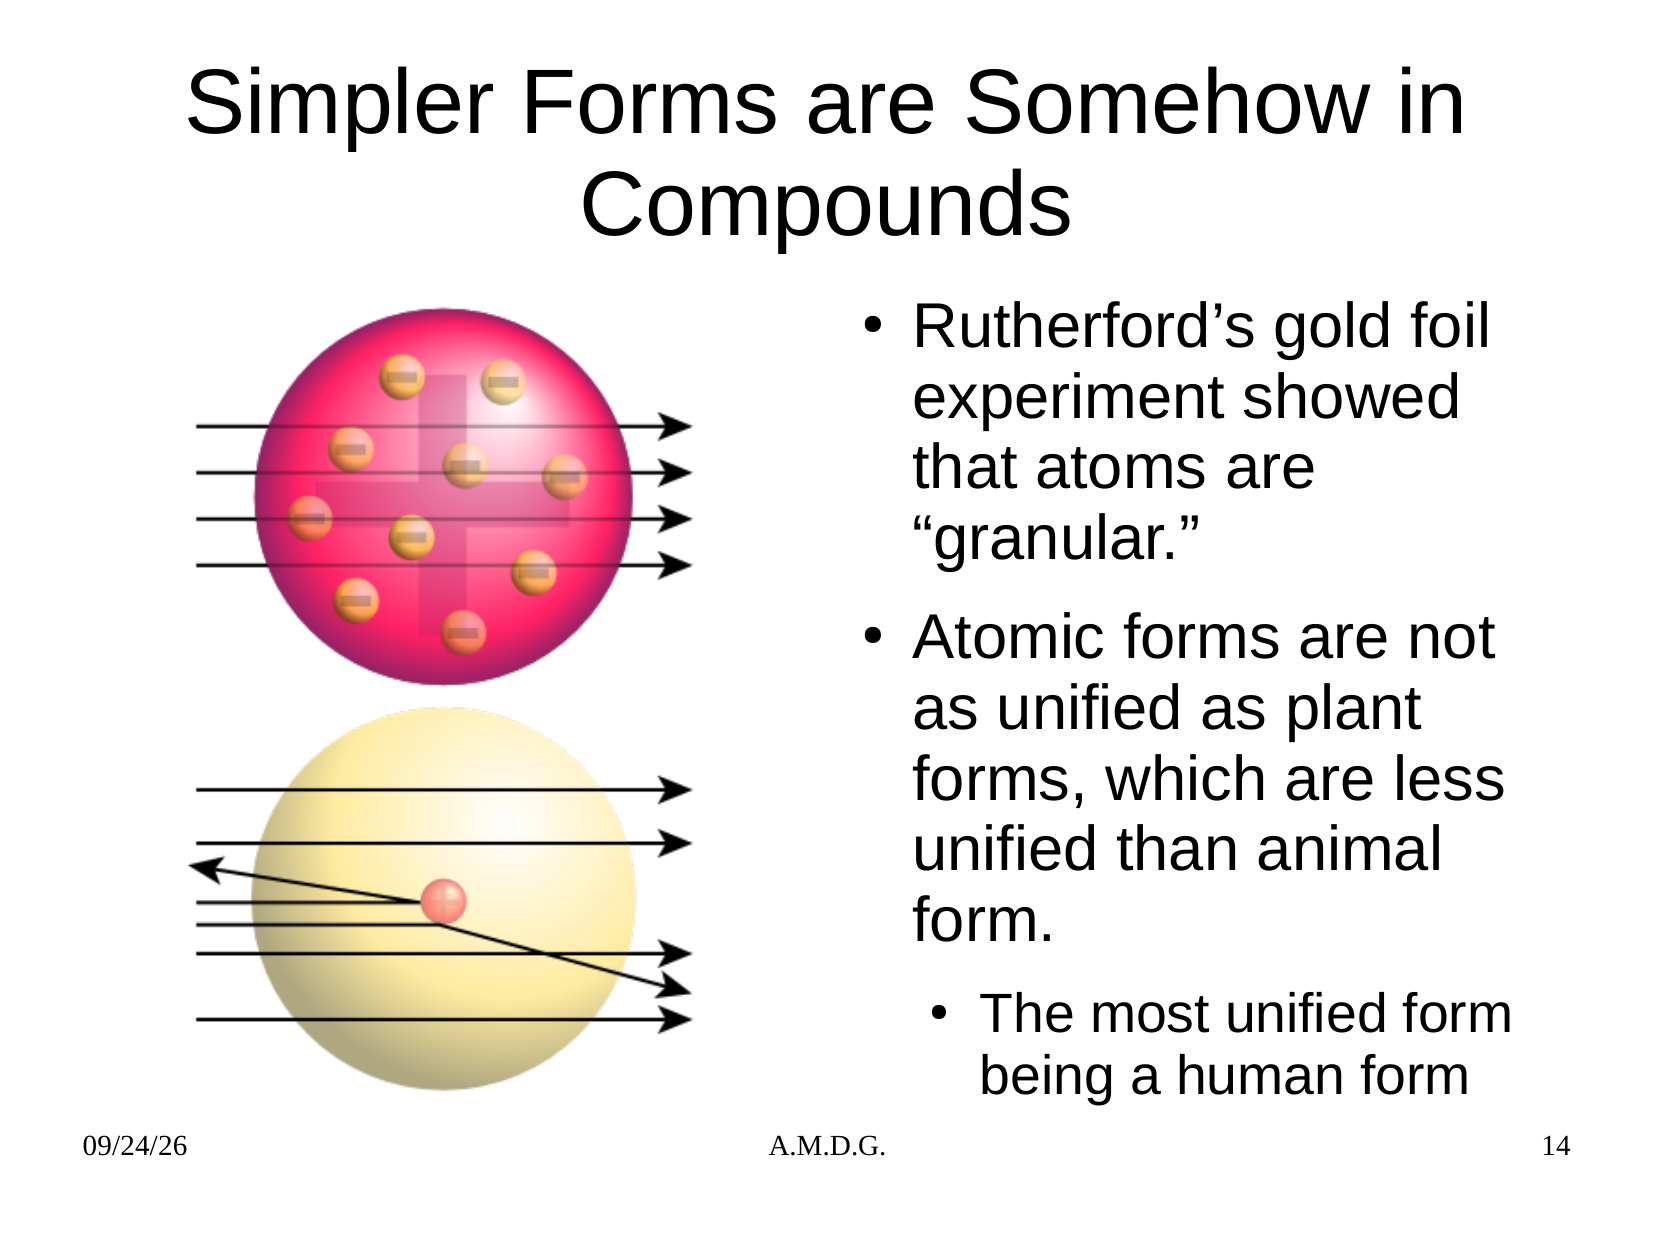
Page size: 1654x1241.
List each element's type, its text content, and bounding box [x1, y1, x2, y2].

list Rutherford’s gold foil experiment showed that atoms are “granular.” Atomic forms are not as unified as plant forms, which are less unified than animal form. The most unified form being a human form [845, 290, 1572, 1109]
picture [177, 290, 715, 1109]
title Simpler Forms are Somehow in Compounds [82, 49, 1571, 257]
